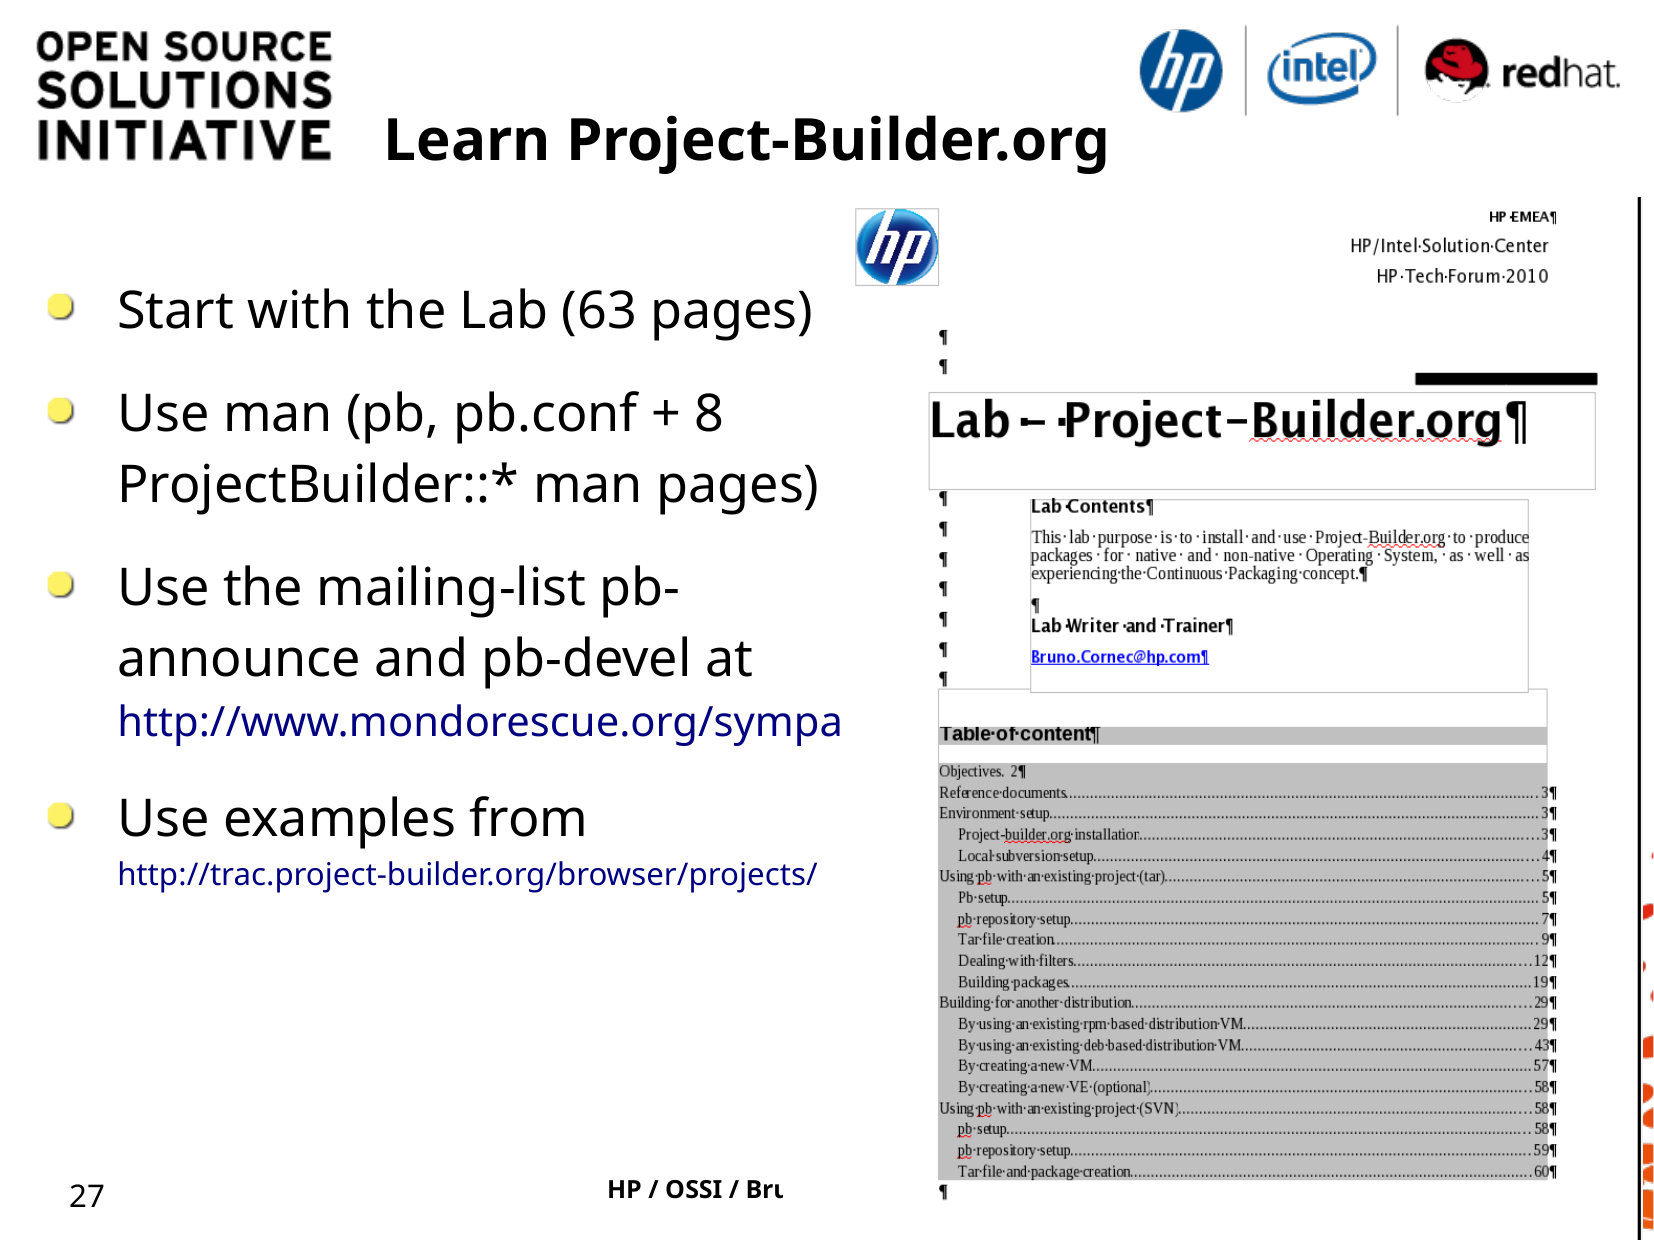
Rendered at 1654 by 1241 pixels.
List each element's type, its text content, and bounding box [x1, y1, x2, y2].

picture [0, 0, 1654, 1241]
list Start with the Lab (63 pages) Use man (pb, pb.conf + 8 ProjectBuilder::* man pages) Use the mailing-list pb-announce and pb-devel at http://www.mondorescue.org/sympa Use examples from http://trac.project-builder.org/browser/projects/ [34, 272, 863, 1101]
title Learn Project-Builder.org [383, 59, 1298, 221]
